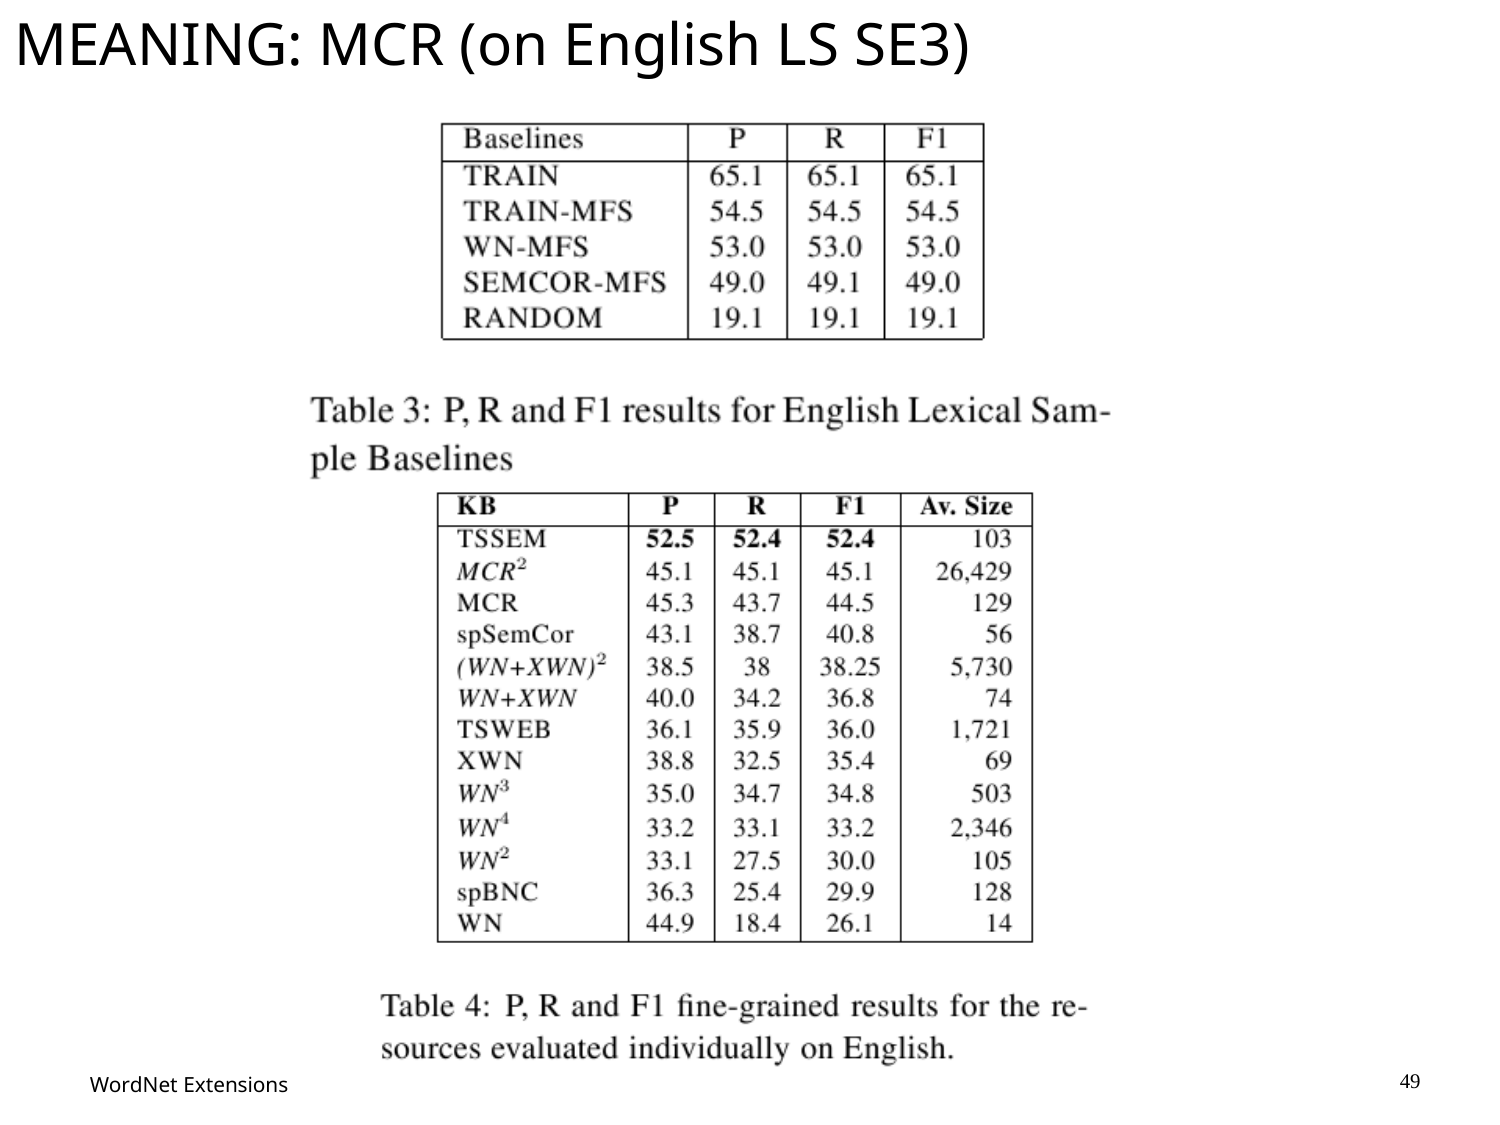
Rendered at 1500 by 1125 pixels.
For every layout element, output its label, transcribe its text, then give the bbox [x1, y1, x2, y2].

picture [291, 95, 1146, 1093]
title MEANING: MCR (on English LS SE3) [0, 0, 1500, 86]
